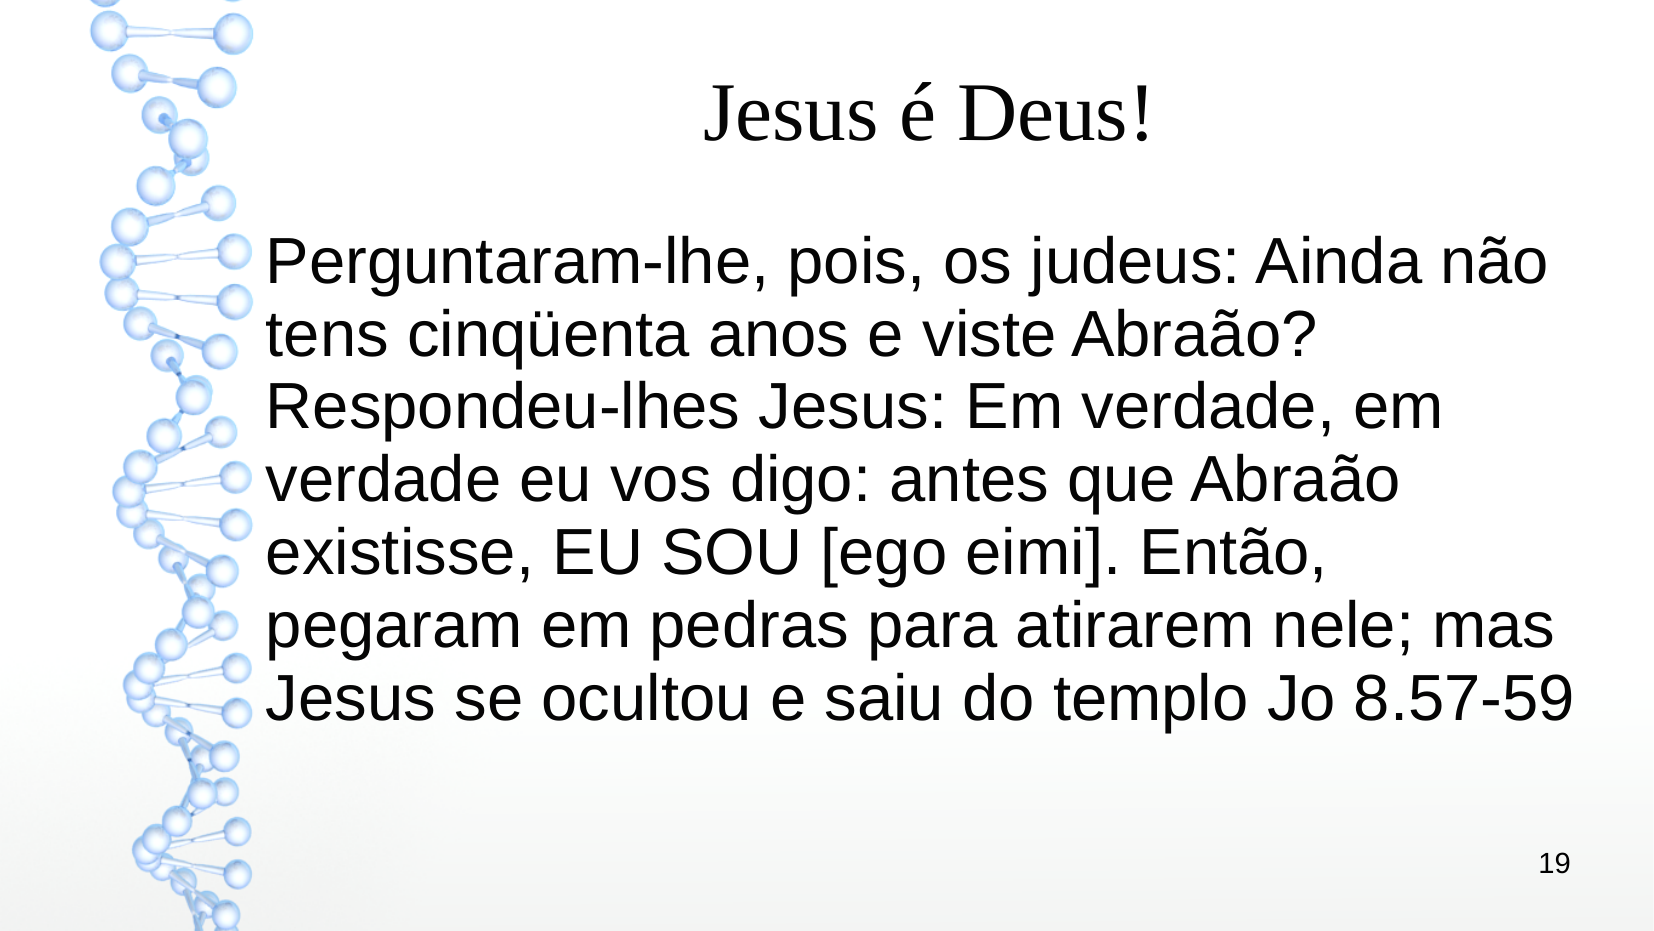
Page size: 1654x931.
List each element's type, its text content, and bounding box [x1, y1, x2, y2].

picture [0, 0, 1654, 931]
list Perguntaram-lhe, pois, os judeus: Ainda não tens cinqüenta anos e viste Abraão? Respondeu-lhes Jesus: Em verdade, em verdade eu vos digo: antes que Abraão existisse, EU SOU [ego eimi]. Então, pegaram em pedras para atirarem nele; mas Jesus se ocultou e saiu do templo Jo 8.57-59 [265, 224, 1595, 764]
title Jesus é Deus! [265, 35, 1595, 189]
